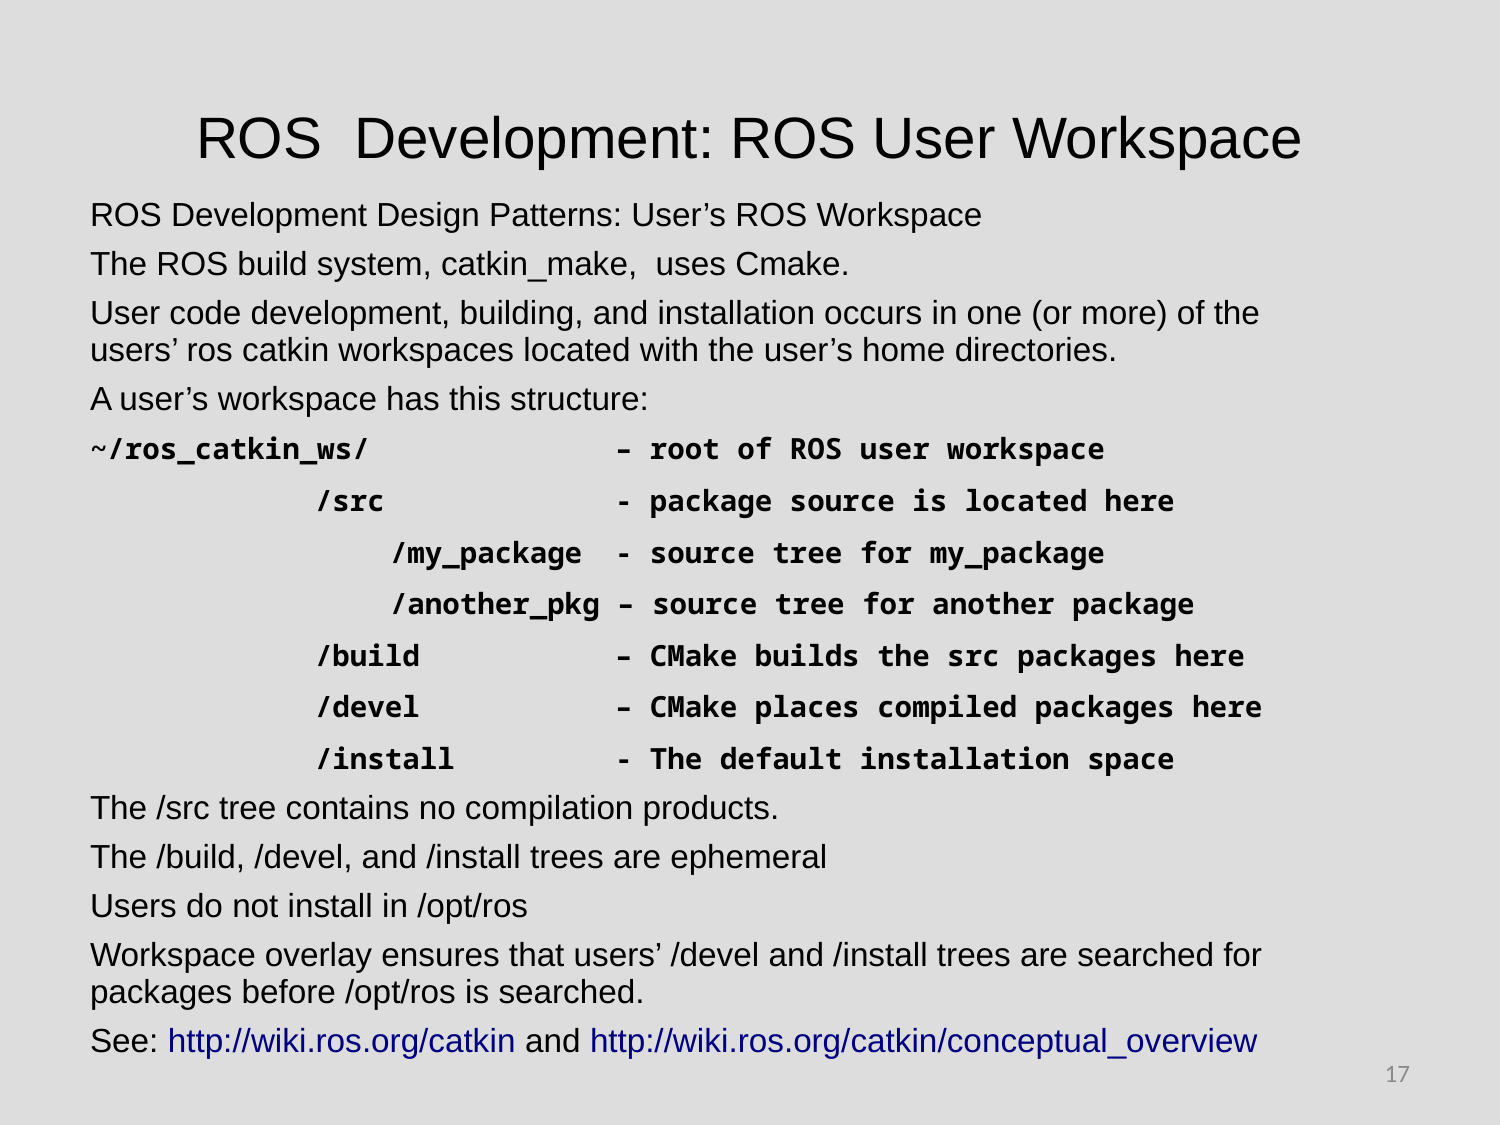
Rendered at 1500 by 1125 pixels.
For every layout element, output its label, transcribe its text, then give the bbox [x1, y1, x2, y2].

subtitle ROS Development Design Patterns: User’s ROS Workspace The ROS build system, catkin_make, uses Cmake. User code development, building, and installation occurs in one (or more) of the users’ ros catkin workspaces located with the user’s home directories. A user’s workspace has this structure: ~/ros_catkin_ws/ – root of ROS user workspace /src - package source is located here /my_package - source tree for my_package /another_pkg – source tree for another package /build – CMake builds the src packages here /devel – CMake places compiled packages here /install - The default installation space The /src tree contains no compilation products. The /build, /devel, and /install trees are ephemeral Users do not install in /opt/ros Workspace overlay ensures that users’ /devel and /install trees are searched for packages before /opt/ros is searched. See: http://wiki.ros.org/catkin and http://wiki.ros.org/catkin/conceptual_overview [90, 196, 1291, 946]
title ROS Development: ROS User Workspace [75, 45, 1425, 233]
